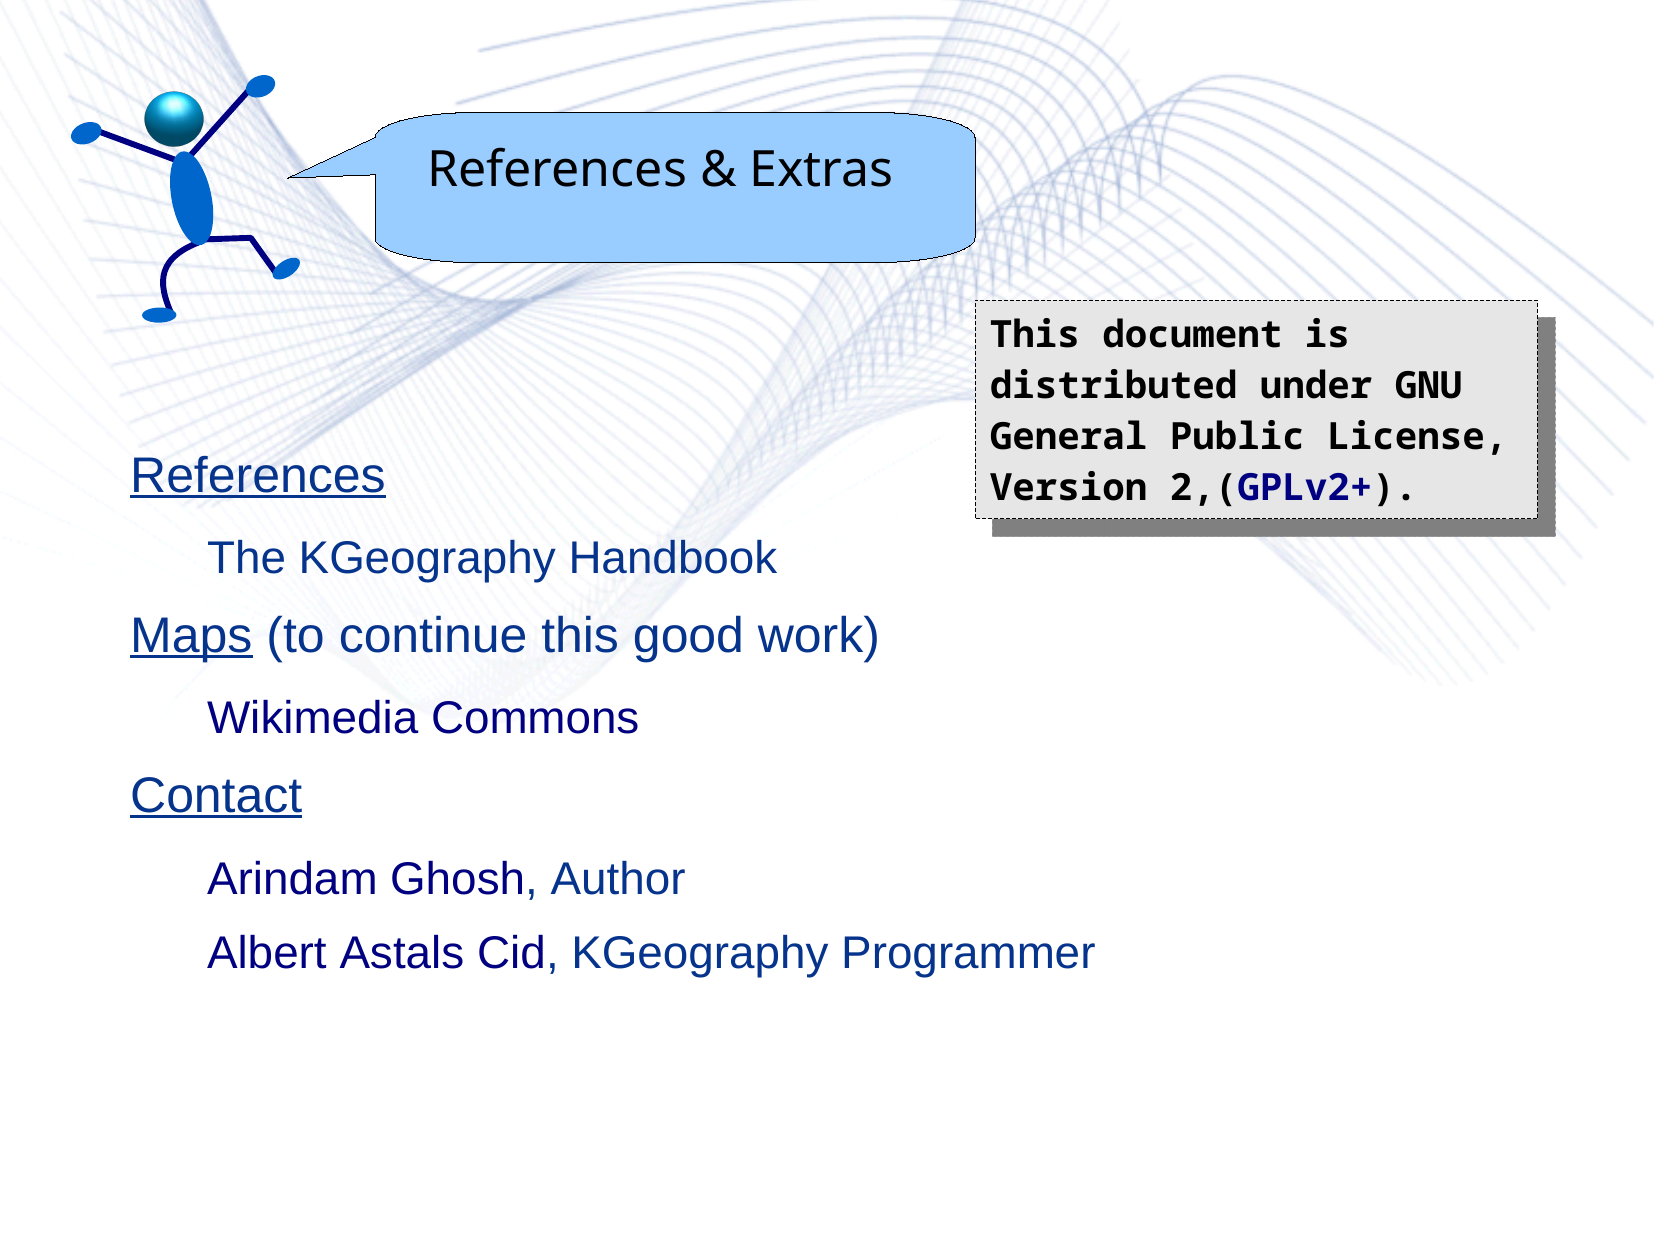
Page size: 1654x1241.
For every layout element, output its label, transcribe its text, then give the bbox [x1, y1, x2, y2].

text_box References & Extras [412, 125, 976, 263]
text_box [272, 257, 300, 280]
text_box [287, 112, 962, 257]
text_box [71, 122, 102, 145]
text_box This document is distributed under GNU General Public License, Version 2,(GPLv2+). [975, 300, 1538, 488]
picture [0, 0, 1654, 1241]
text_box [142, 307, 177, 323]
list References The KGeography Handbook Maps (to continue this good work) Wikimedia Commons Contact Arindam Ghosh, Author Albert Astals Cid, KGeography Programmer [112, 447, 1576, 1201]
text_box [170, 151, 214, 246]
text_box [245, 75, 276, 98]
